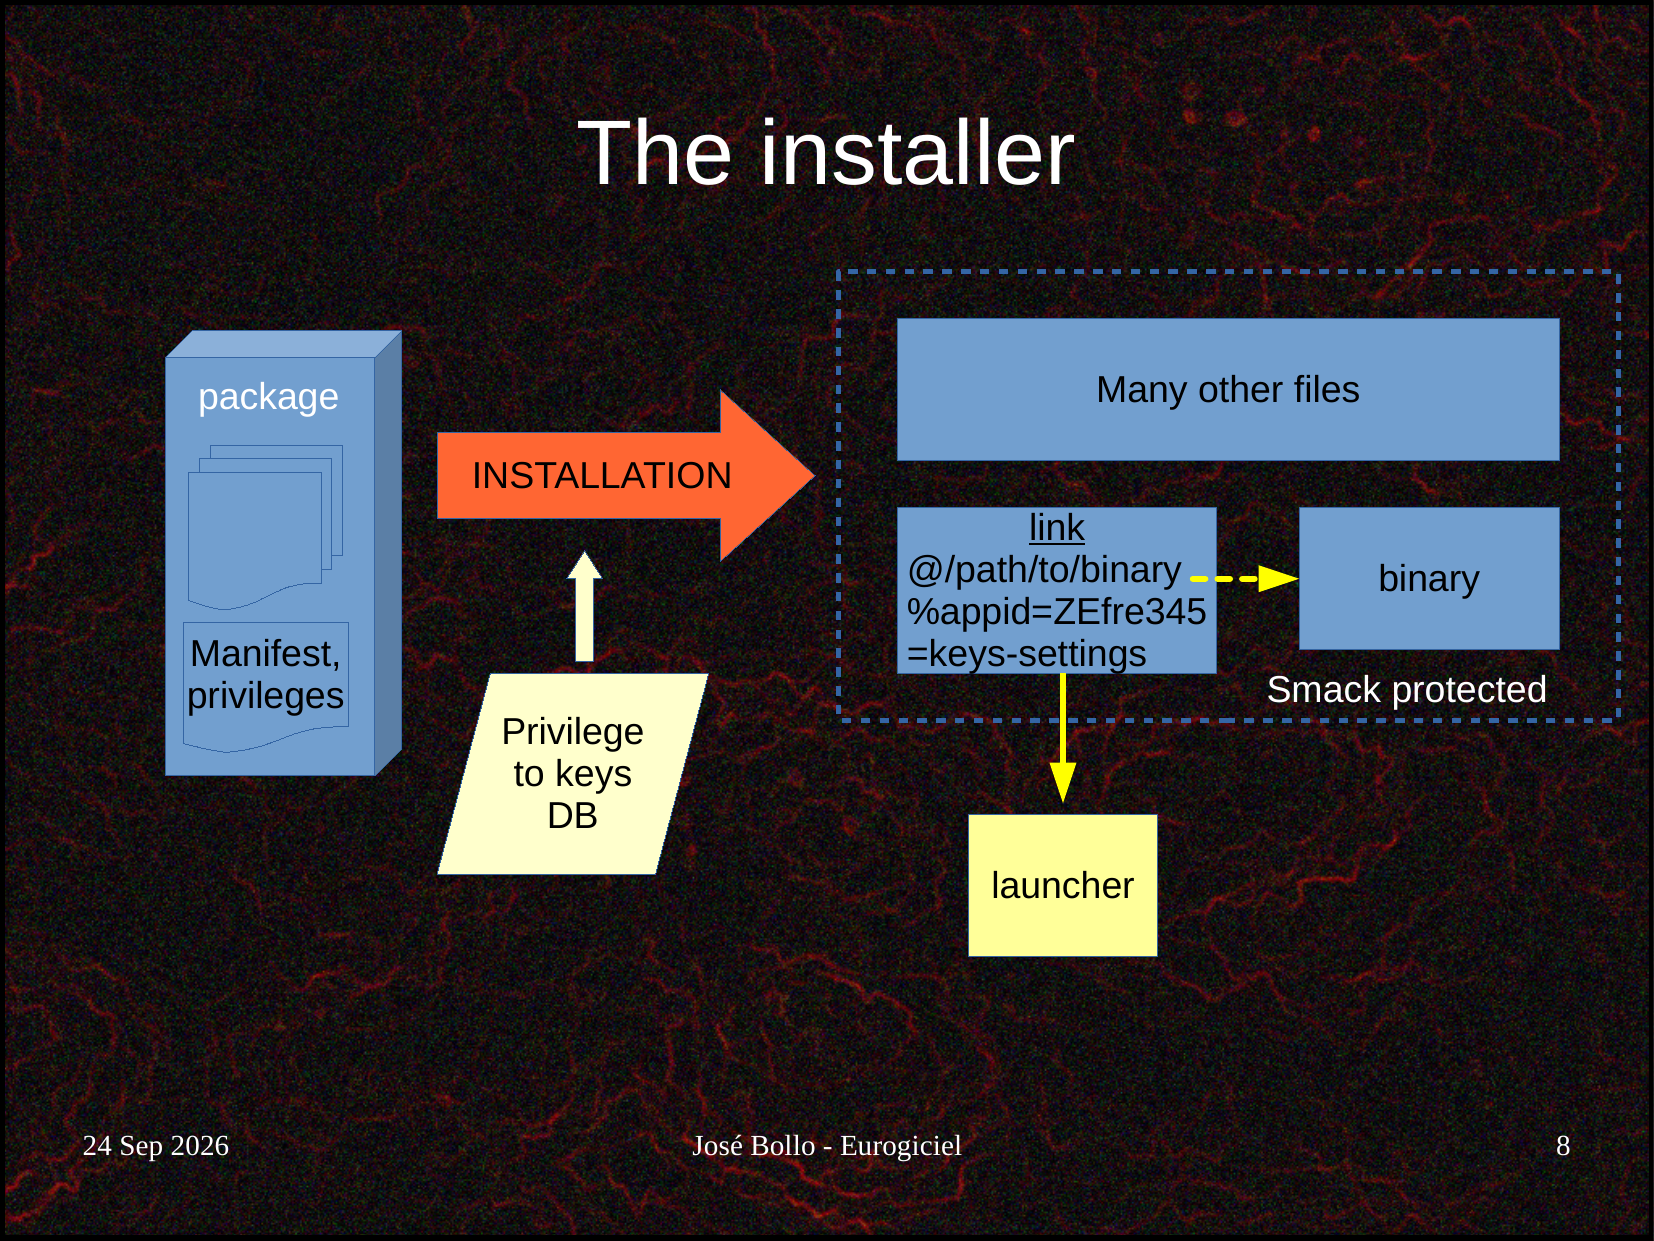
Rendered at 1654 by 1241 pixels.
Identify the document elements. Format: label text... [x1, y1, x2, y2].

text_box INSTALLATION [437, 389, 816, 562]
text_box binary [1299, 507, 1560, 650]
text_box Many other files [897, 318, 1560, 461]
text_box Smack protected [1251, 661, 1563, 719]
picture [5, 5, 1649, 1235]
text_box Privilege to keys DB [437, 673, 709, 875]
text_box [165, 330, 402, 776]
title The installer [82, 49, 1571, 257]
text_box Manifest, privileges [183, 622, 349, 753]
text_box [566, 550, 603, 662]
text_box launcher [968, 814, 1158, 957]
text_box link @/path/to/binary %appid=ZEfre345 =keys-settings [897, 507, 1217, 674]
text_box package [183, 368, 355, 426]
